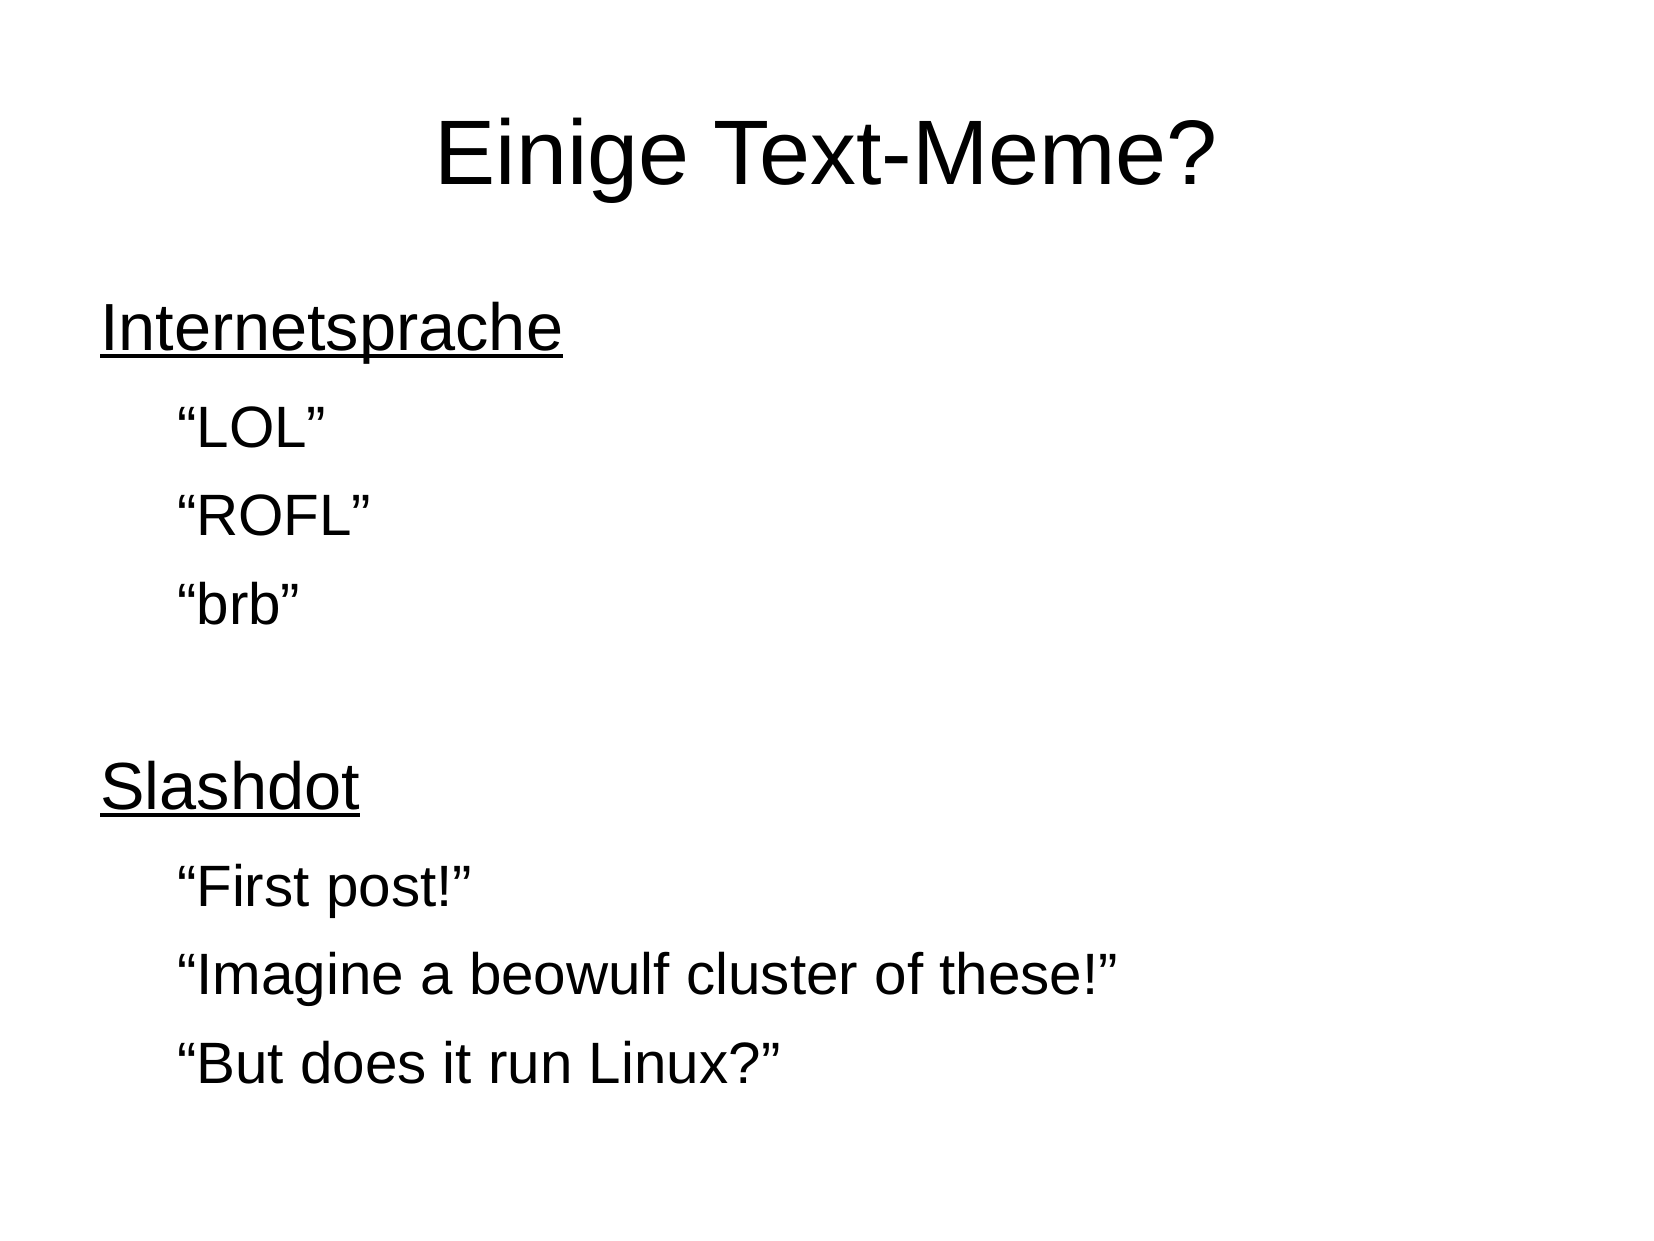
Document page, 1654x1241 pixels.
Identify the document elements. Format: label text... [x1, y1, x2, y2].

list Internetsprache “LOL” “ROFL” “brb” Slashdot “First post!” “Imagine a beowulf cluster of these!” “But does it run Linux?” [82, 290, 1571, 1096]
title Einige Text-Meme? [82, 56, 1571, 250]
